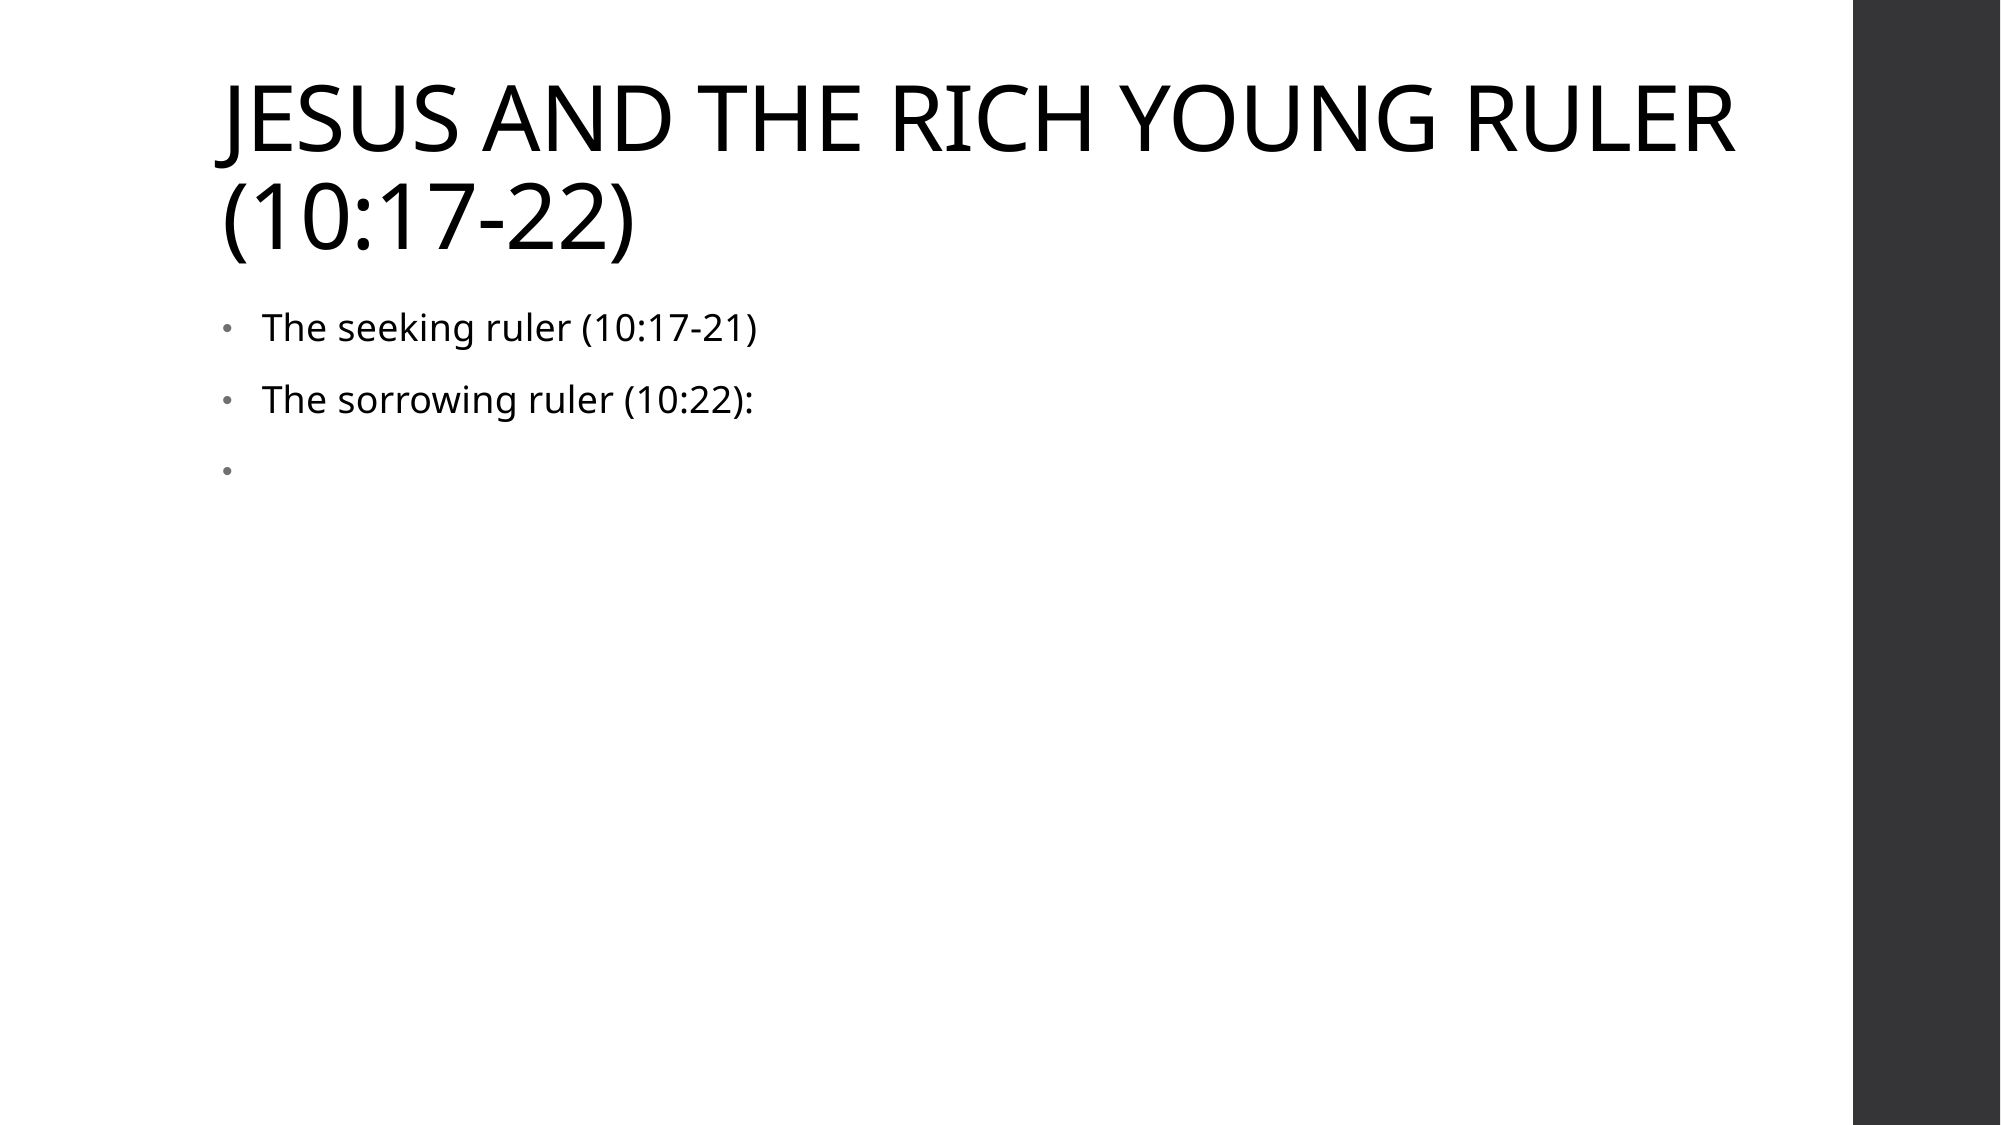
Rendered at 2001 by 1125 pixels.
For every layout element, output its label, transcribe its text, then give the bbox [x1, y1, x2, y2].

list The seeking ruler (10:17-21) The sorrowing ruler (10:22): [206, 299, 1617, 1014]
title JESUS AND THE RICH YOUNG RULER (10:17-22) [206, 60, 1797, 278]
